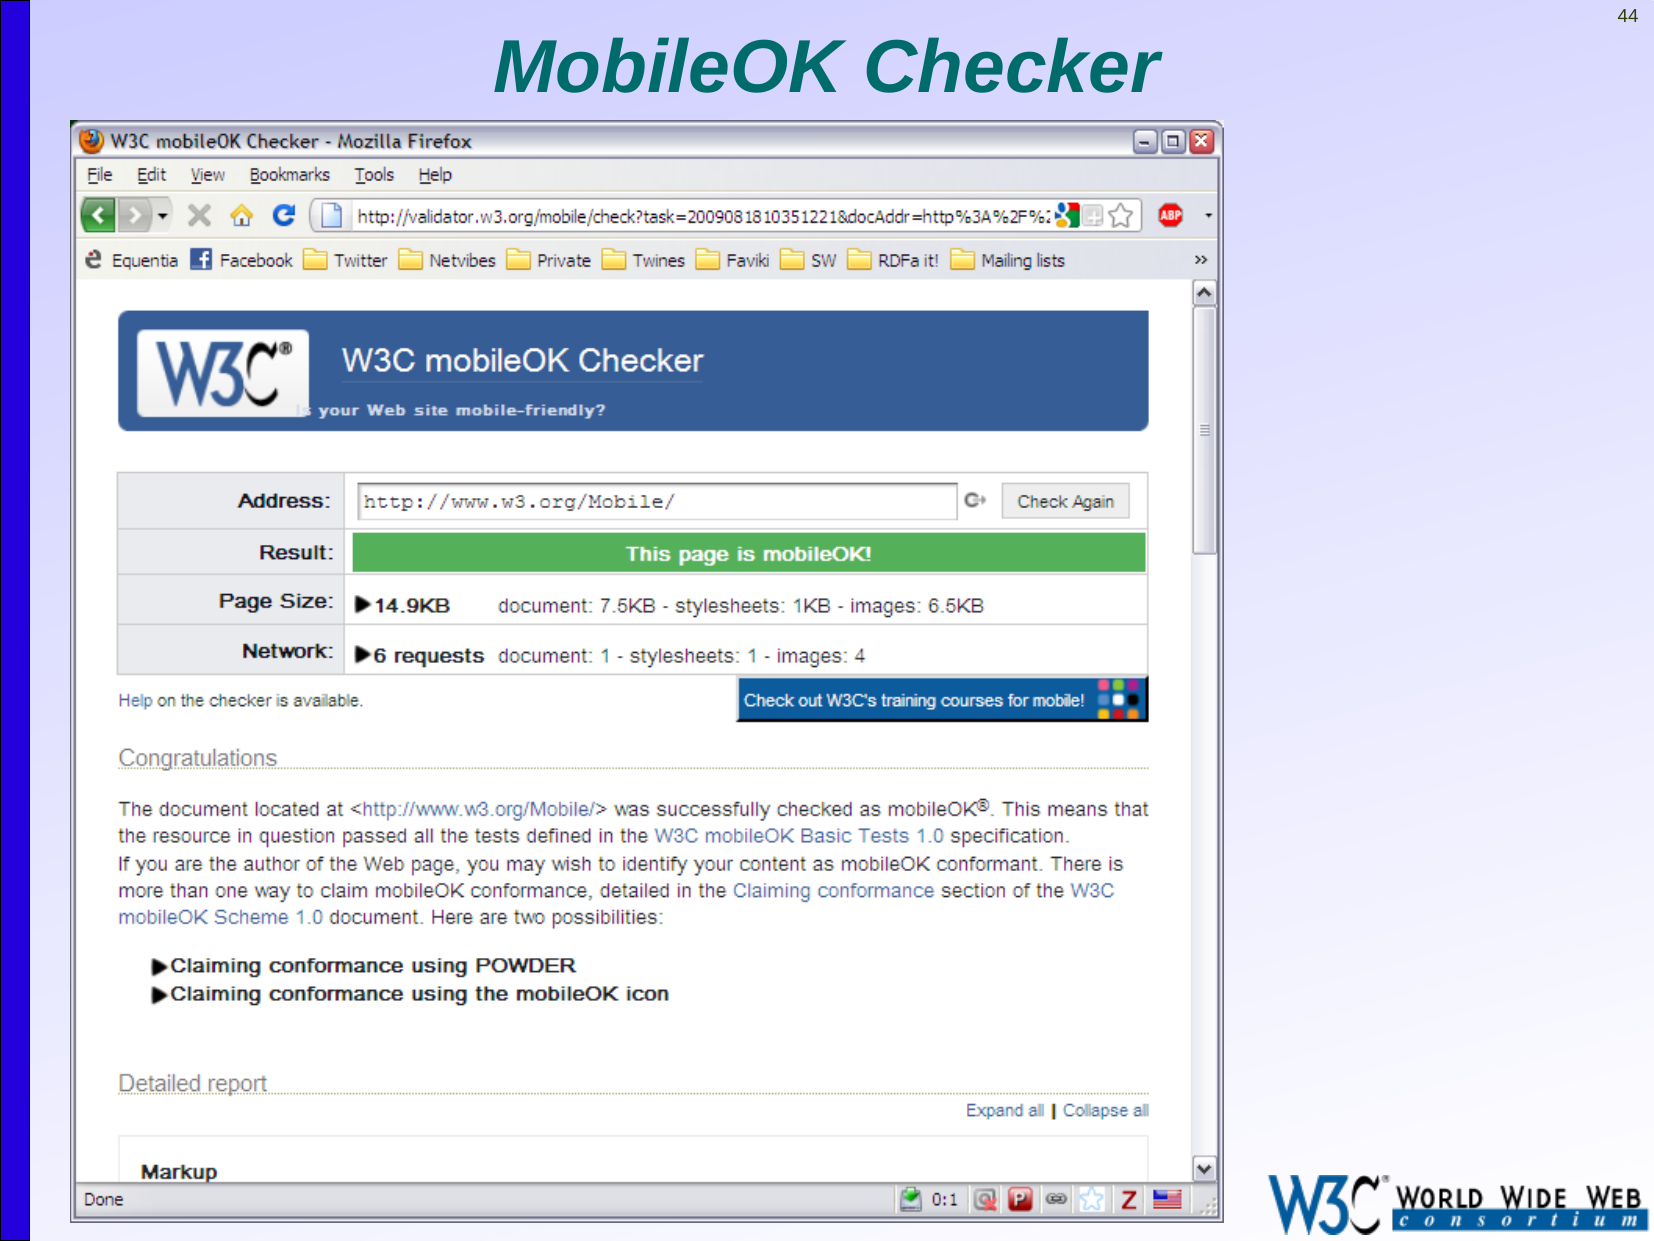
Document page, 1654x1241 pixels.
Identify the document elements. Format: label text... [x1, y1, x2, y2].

picture [1263, 1175, 1654, 1235]
picture [70, 120, 1224, 1223]
title MobileOK Checker [0, 5, 1654, 125]
